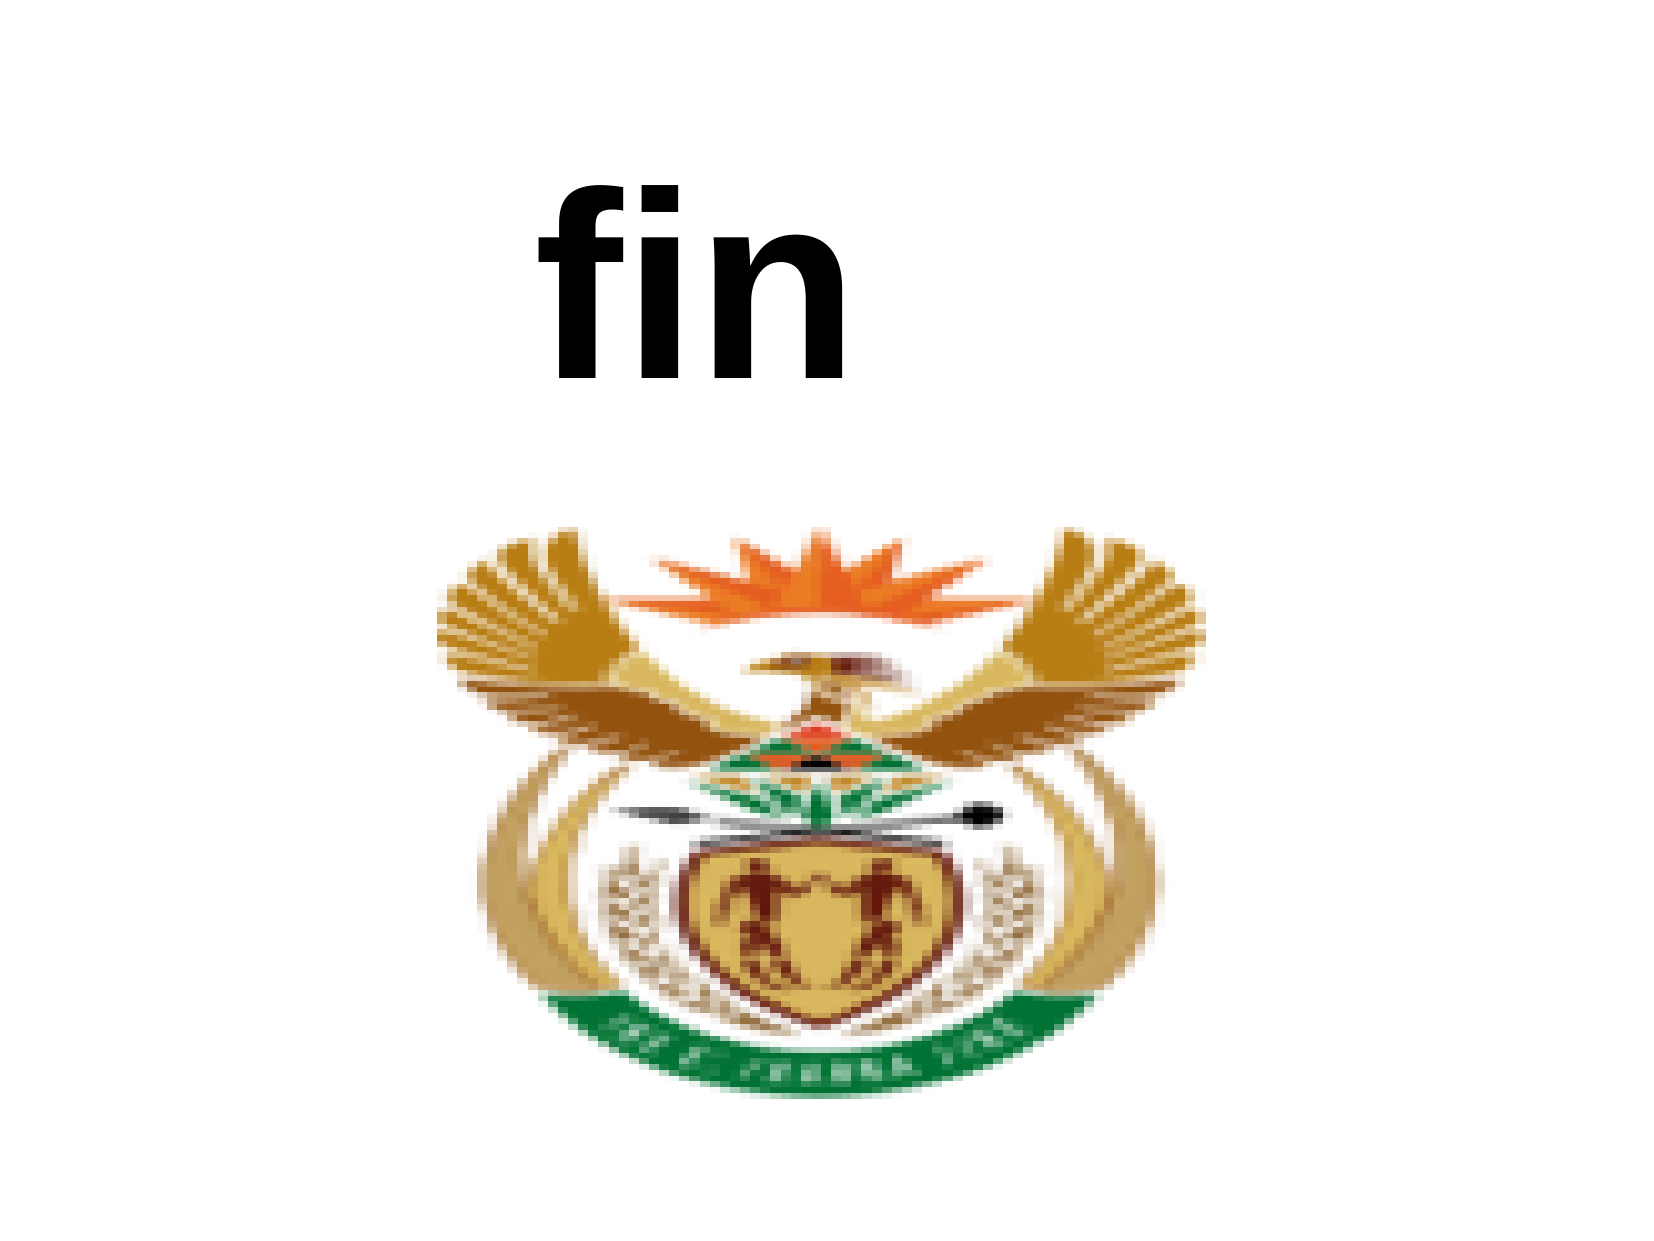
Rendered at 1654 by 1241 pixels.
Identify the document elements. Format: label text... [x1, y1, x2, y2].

text_box fin [519, 129, 1654, 443]
picture [437, 527, 1206, 1099]
